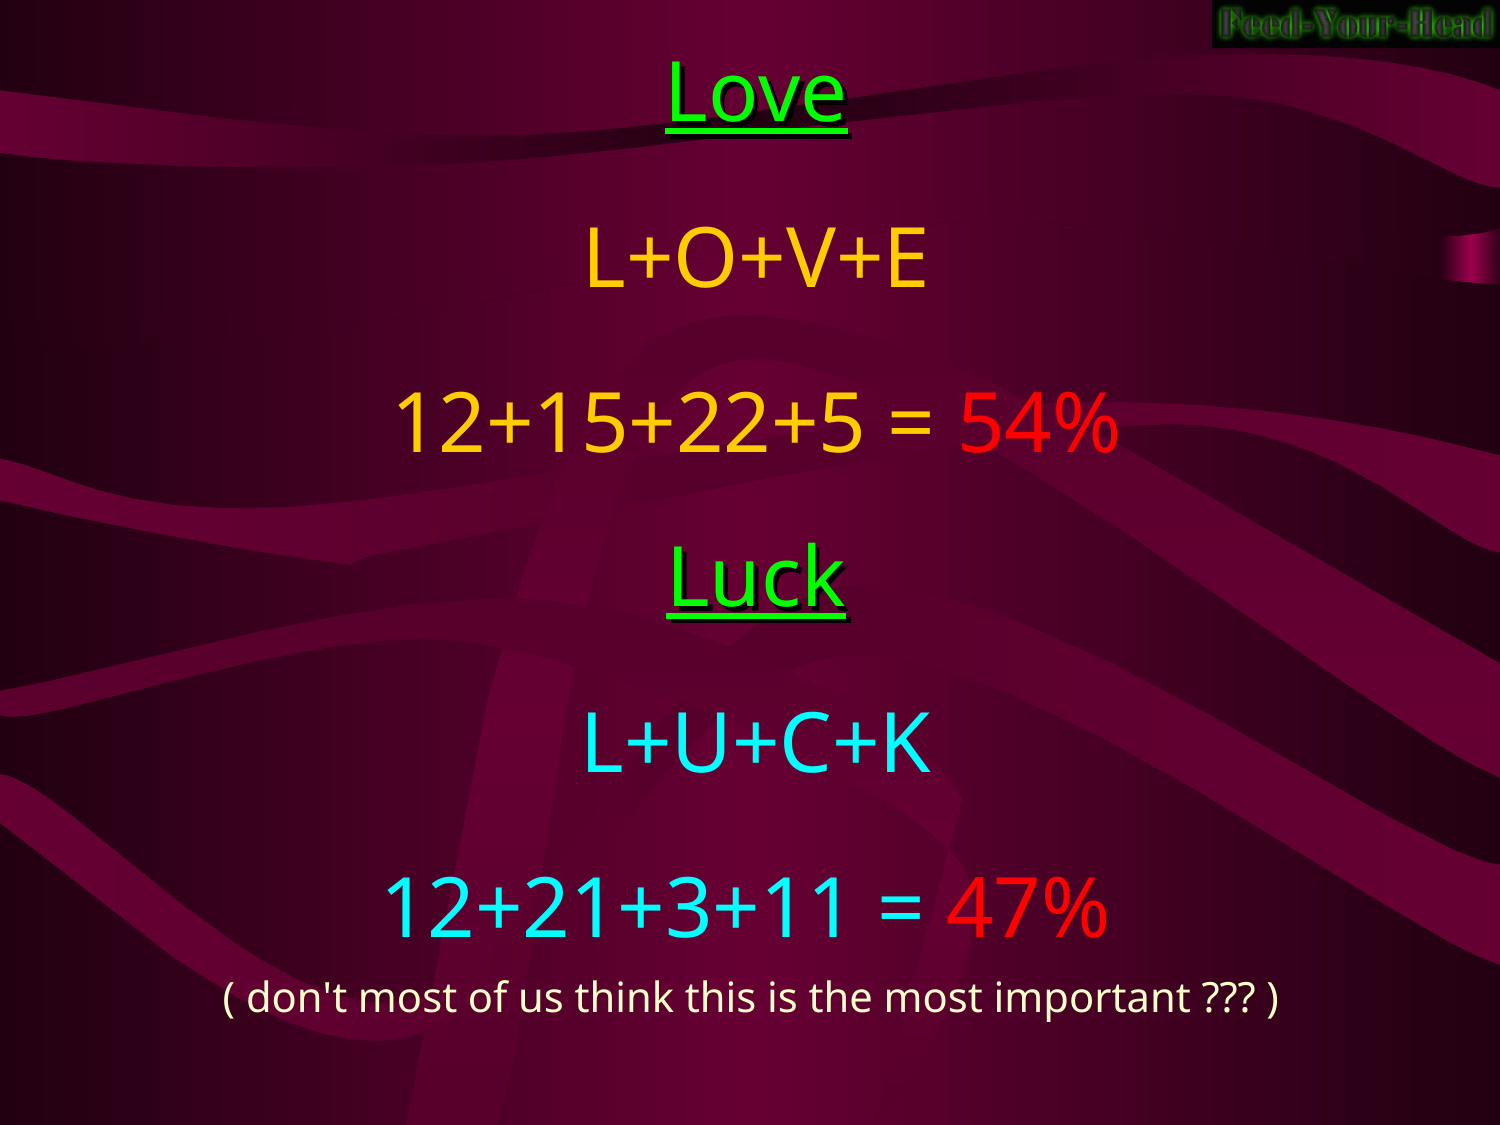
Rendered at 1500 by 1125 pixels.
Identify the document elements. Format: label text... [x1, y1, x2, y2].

text_box Love L+O+V+E 12+15+22+5 = 54% [50, 24, 1463, 485]
picture [1212, 0, 1500, 48]
text_box Luck L+U+C+K 12+21+3+11 = 47% [50, 509, 1463, 959]
text_box ( don't most of us think this is the most important ??? ) [50, 959, 1463, 1033]
